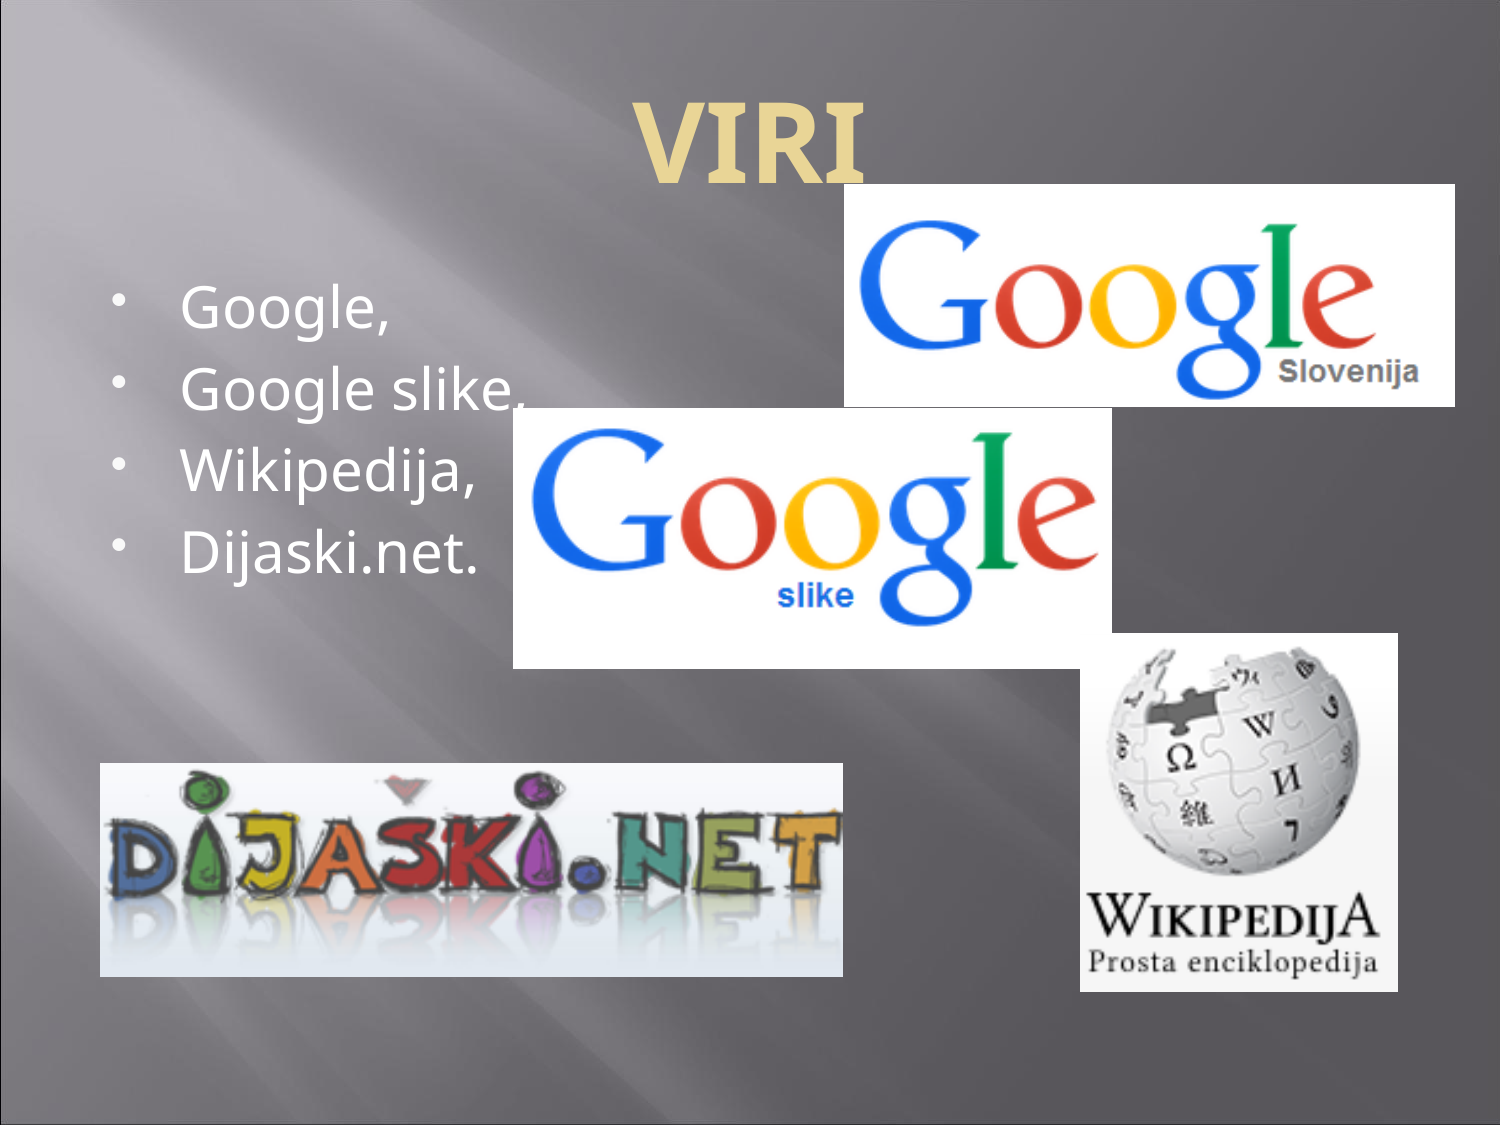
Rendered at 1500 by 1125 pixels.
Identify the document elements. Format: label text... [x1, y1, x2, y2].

title VIRI [75, 45, 1425, 233]
picture [0, 0, 1500, 1125]
list Google, Google slike, Wikipedija, Dijaski.net. [75, 262, 1425, 1035]
